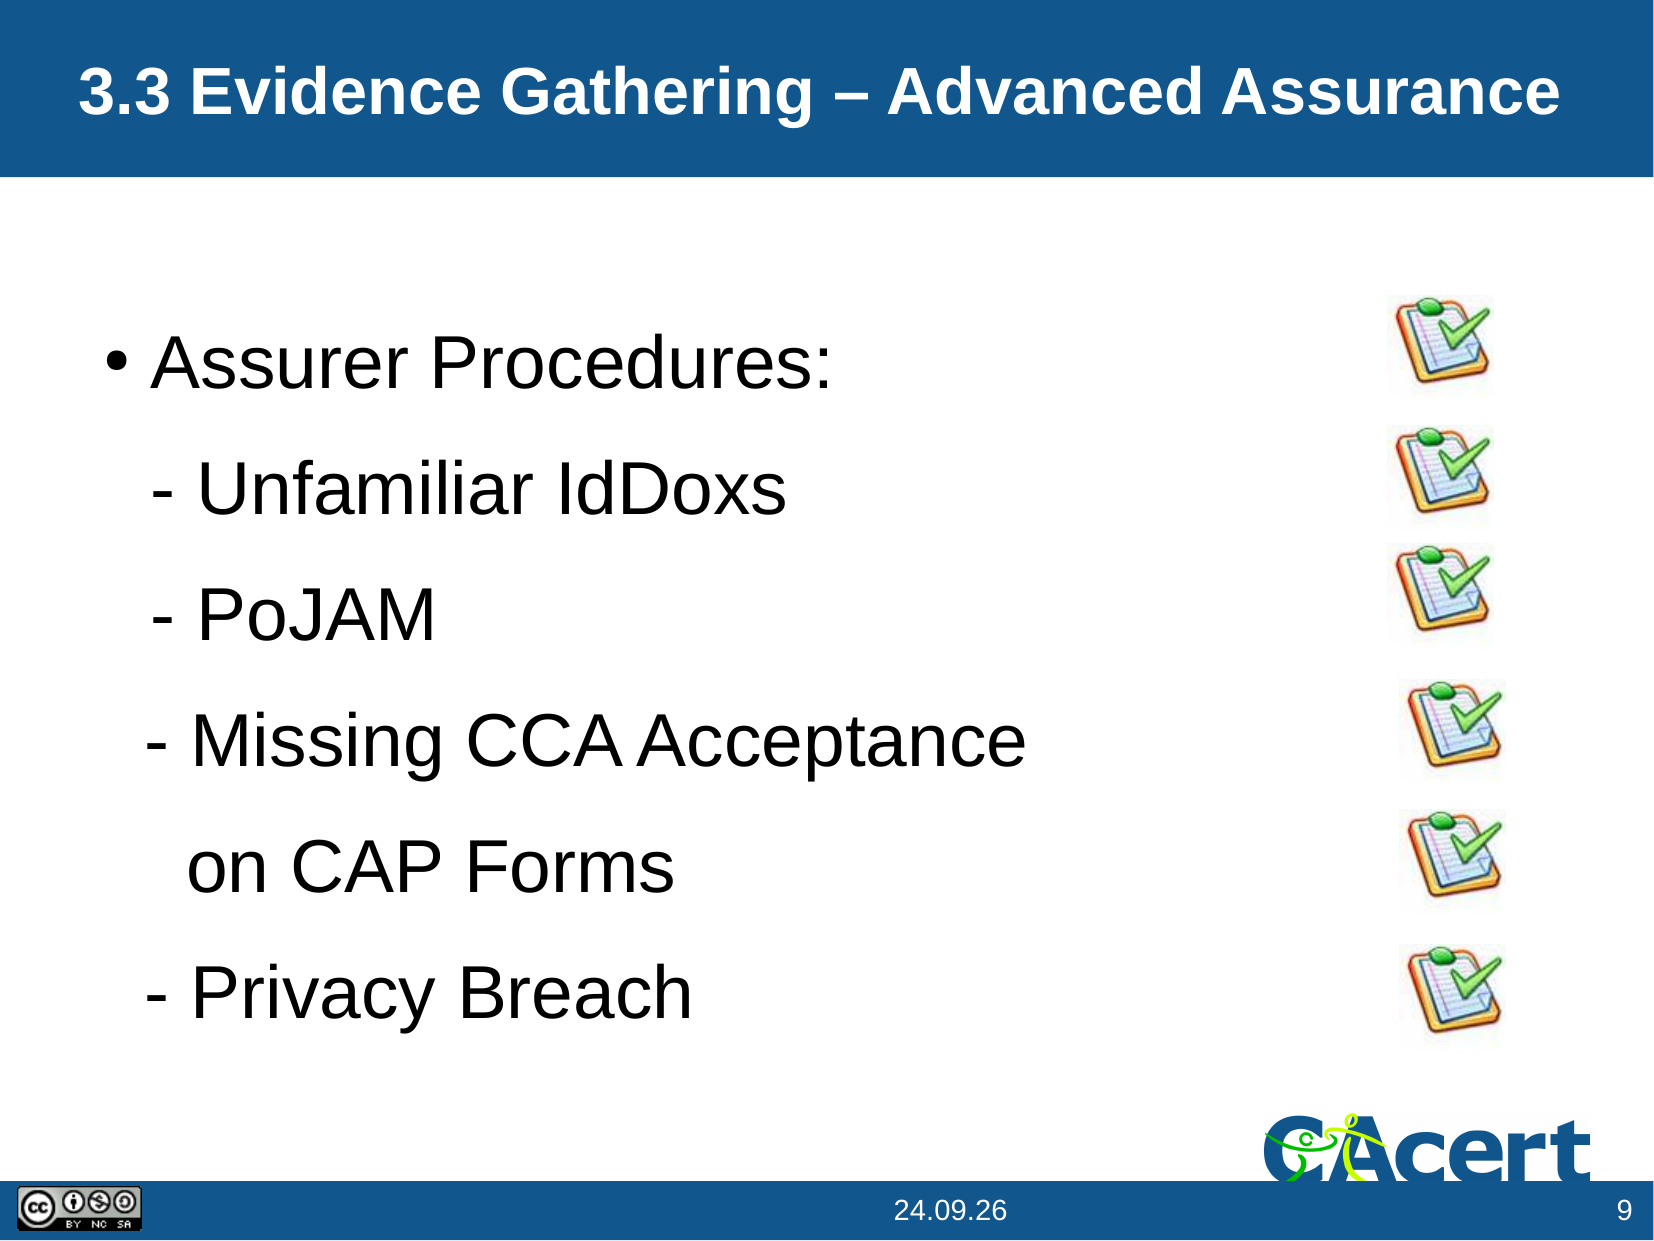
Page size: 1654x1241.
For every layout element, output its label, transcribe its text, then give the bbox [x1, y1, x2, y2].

title 3.3 Evidence Gathering – Advanced Assurance [76, 17, 1565, 166]
picture [1399, 809, 1506, 916]
picture [1387, 543, 1494, 650]
picture [1387, 425, 1494, 532]
picture [1387, 295, 1494, 402]
picture [1399, 679, 1506, 786]
text_box Assurer Procedures: - Unfamiliar IdDoxs - PoJAM - Missing CCA Acceptance on CAP Forms - Privacy Breach [88, 270, 1044, 1000]
picture [1263, 1112, 1591, 1181]
picture [17, 1186, 142, 1231]
picture [1399, 944, 1506, 1052]
